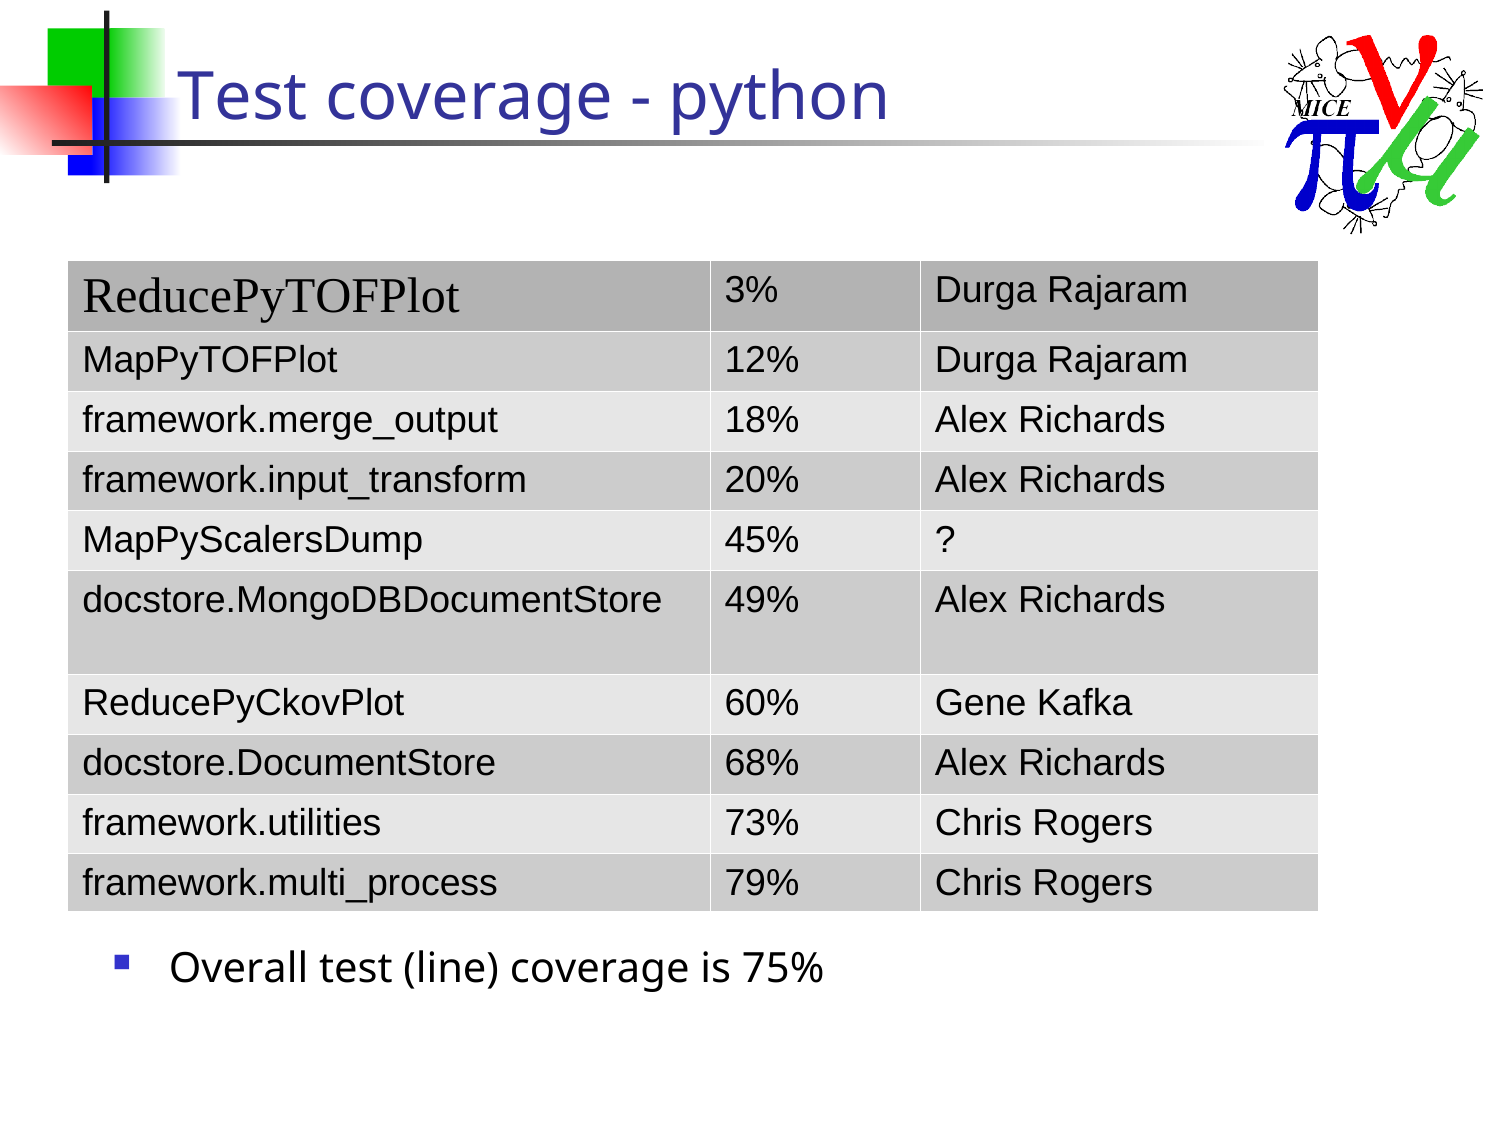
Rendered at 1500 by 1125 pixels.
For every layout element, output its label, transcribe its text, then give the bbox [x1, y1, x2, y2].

picture [1264, 5, 1500, 251]
table_cell 49% [711, 571, 920, 674]
table_header Durga Rajaram [921, 261, 1318, 331]
table_cell Alex Richards [921, 452, 1318, 510]
table_cell Gene Kafka [921, 675, 1318, 734]
table_header ReducePyTOFPlot [68, 261, 710, 331]
table_cell MapPyTOFPlot [68, 332, 710, 391]
table_cell ReducePyCkovPlot [68, 675, 710, 734]
table_cell 73% [711, 795, 920, 853]
table_cell framework.input_transform [68, 452, 710, 510]
table_cell 20% [711, 452, 920, 510]
table_header 3% [711, 261, 920, 331]
table_cell Chris Rogers [921, 795, 1318, 853]
list Overall test (line) coverage is 75% [97, 929, 1373, 1125]
table_cell framework.merge_output [68, 392, 710, 451]
table_cell docstore.MongoDBDocumentStore [68, 571, 710, 674]
table_cell MapPyScalersDump [68, 511, 710, 570]
table_cell ? [921, 511, 1318, 570]
table_cell Chris Rogers [921, 854, 1318, 911]
table_cell 18% [711, 392, 920, 451]
table_cell 45% [711, 511, 920, 570]
table_cell Alex Richards [921, 571, 1318, 674]
table_cell Alex Richards [921, 735, 1318, 794]
table_cell 79% [711, 854, 920, 911]
title Test coverage - python [162, 0, 1441, 188]
table_cell docstore.DocumentStore [68, 735, 710, 794]
table_cell framework.utilities [68, 795, 710, 853]
table_cell framework.multi_process [68, 854, 710, 911]
table_cell 60% [711, 675, 920, 734]
table_cell 68% [711, 735, 920, 794]
table_cell 12% [711, 332, 920, 391]
table_cell Durga Rajaram [921, 332, 1318, 391]
table_cell Alex Richards [921, 392, 1318, 451]
